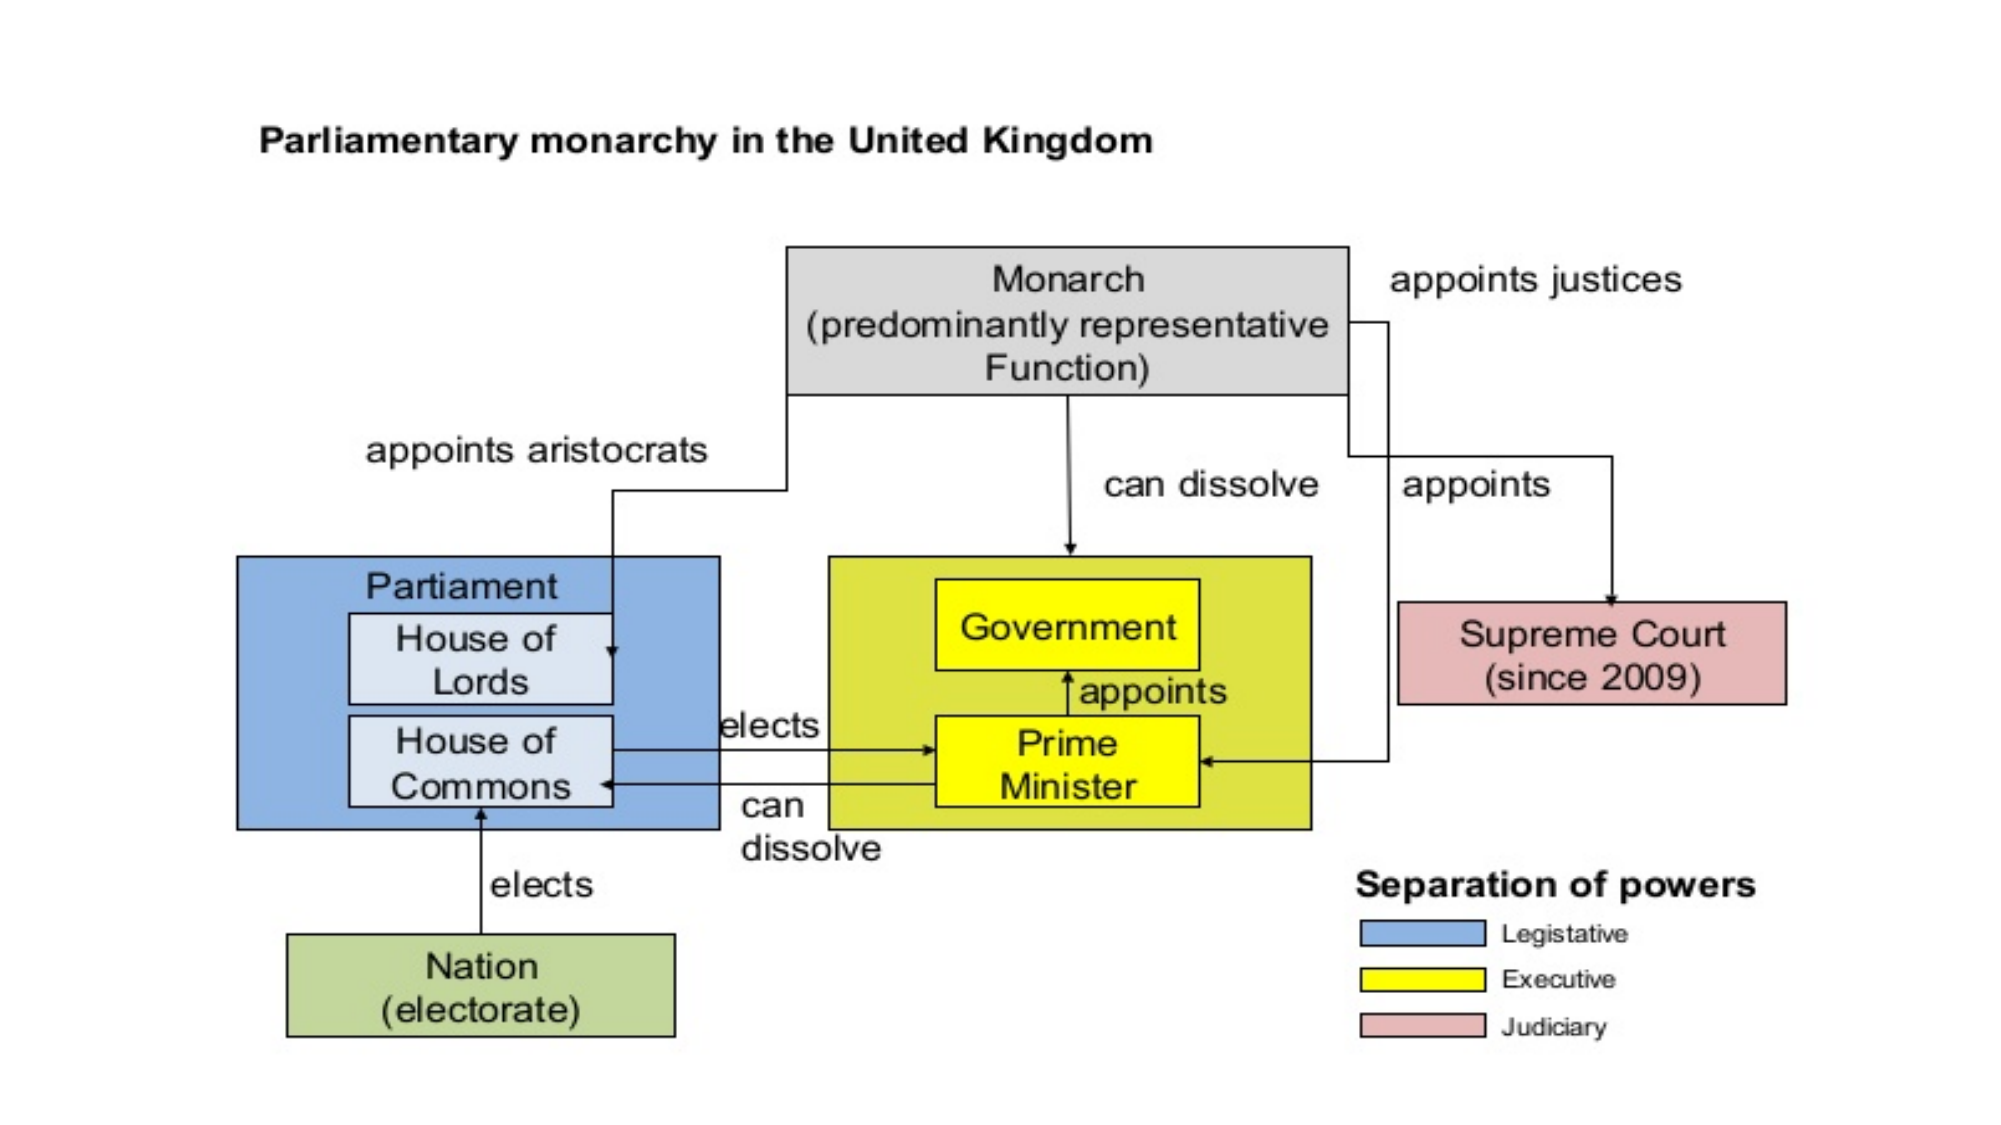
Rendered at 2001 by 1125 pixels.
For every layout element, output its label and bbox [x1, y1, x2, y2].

picture [232, 35, 1818, 1125]
